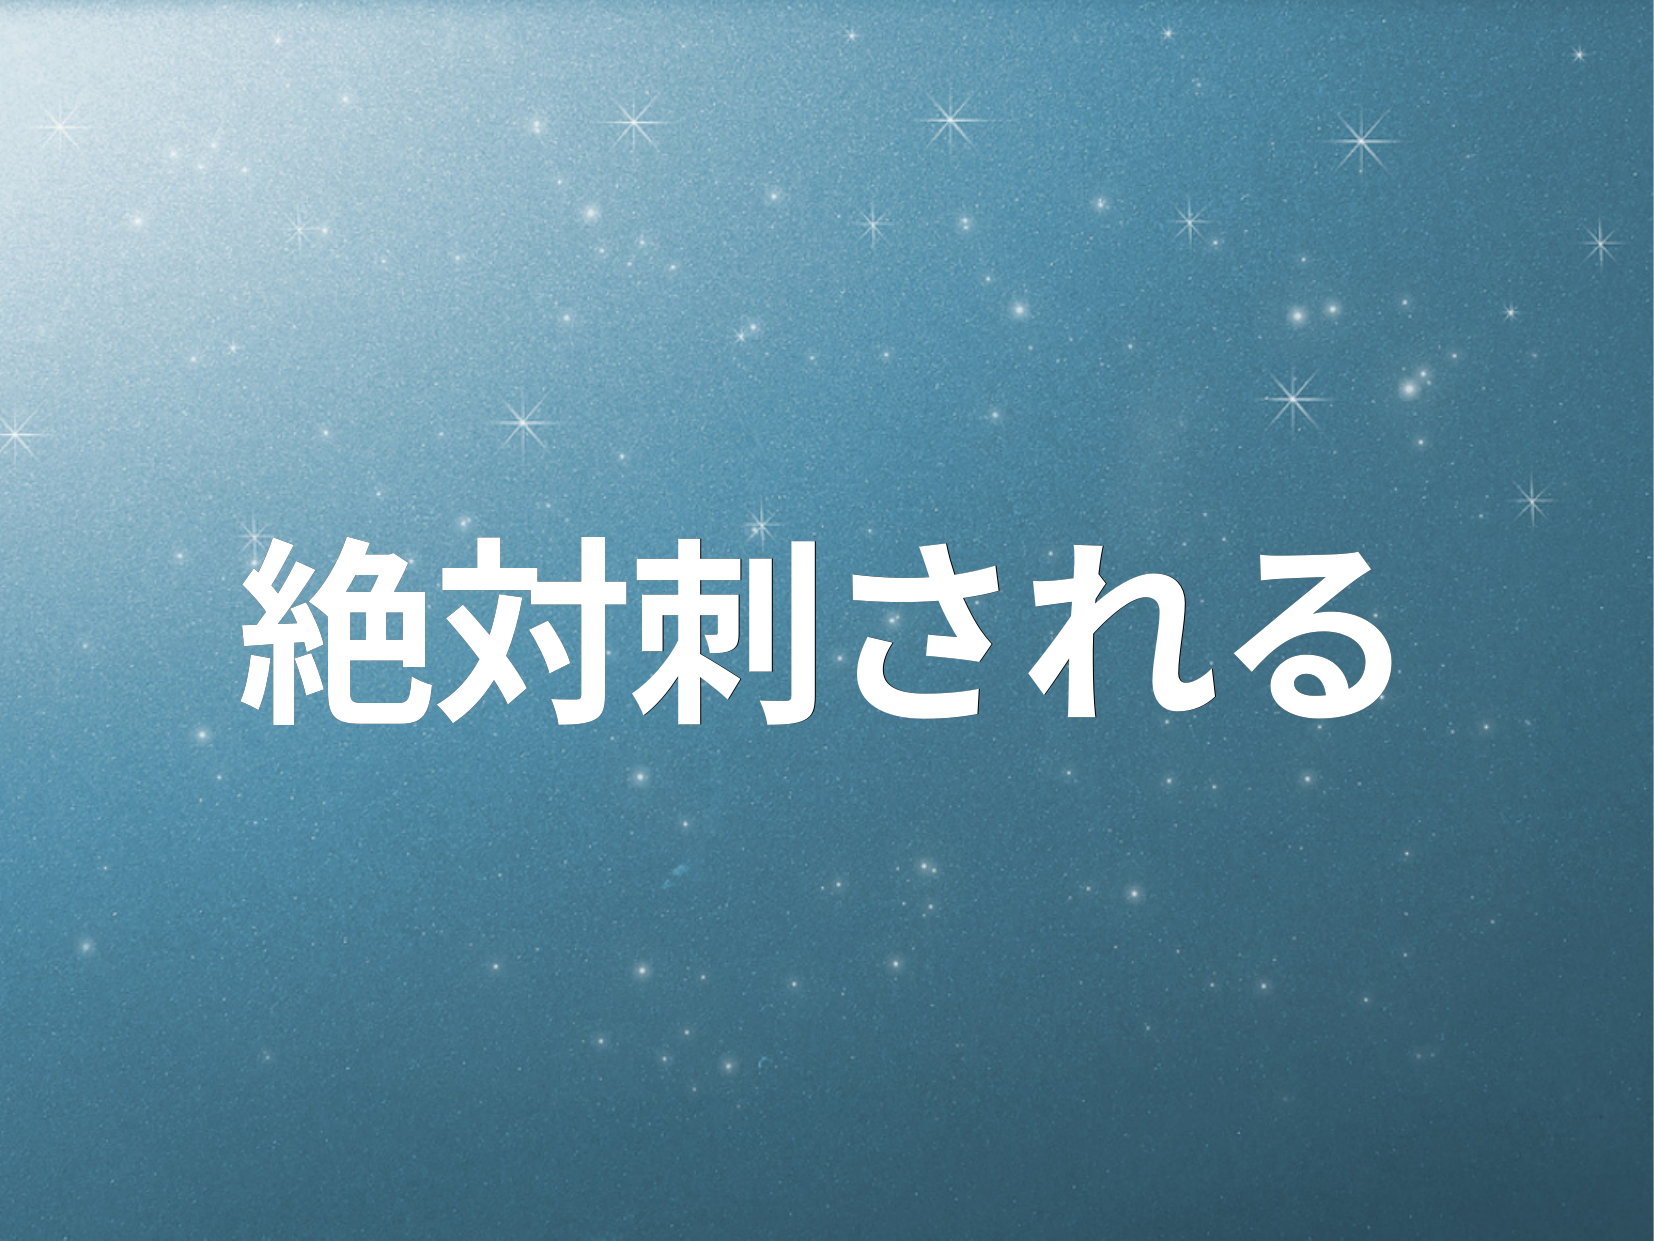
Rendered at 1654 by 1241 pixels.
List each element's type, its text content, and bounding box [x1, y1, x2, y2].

picture [0, 0, 1654, 1241]
title 絶対刺される [82, 471, 1571, 770]
